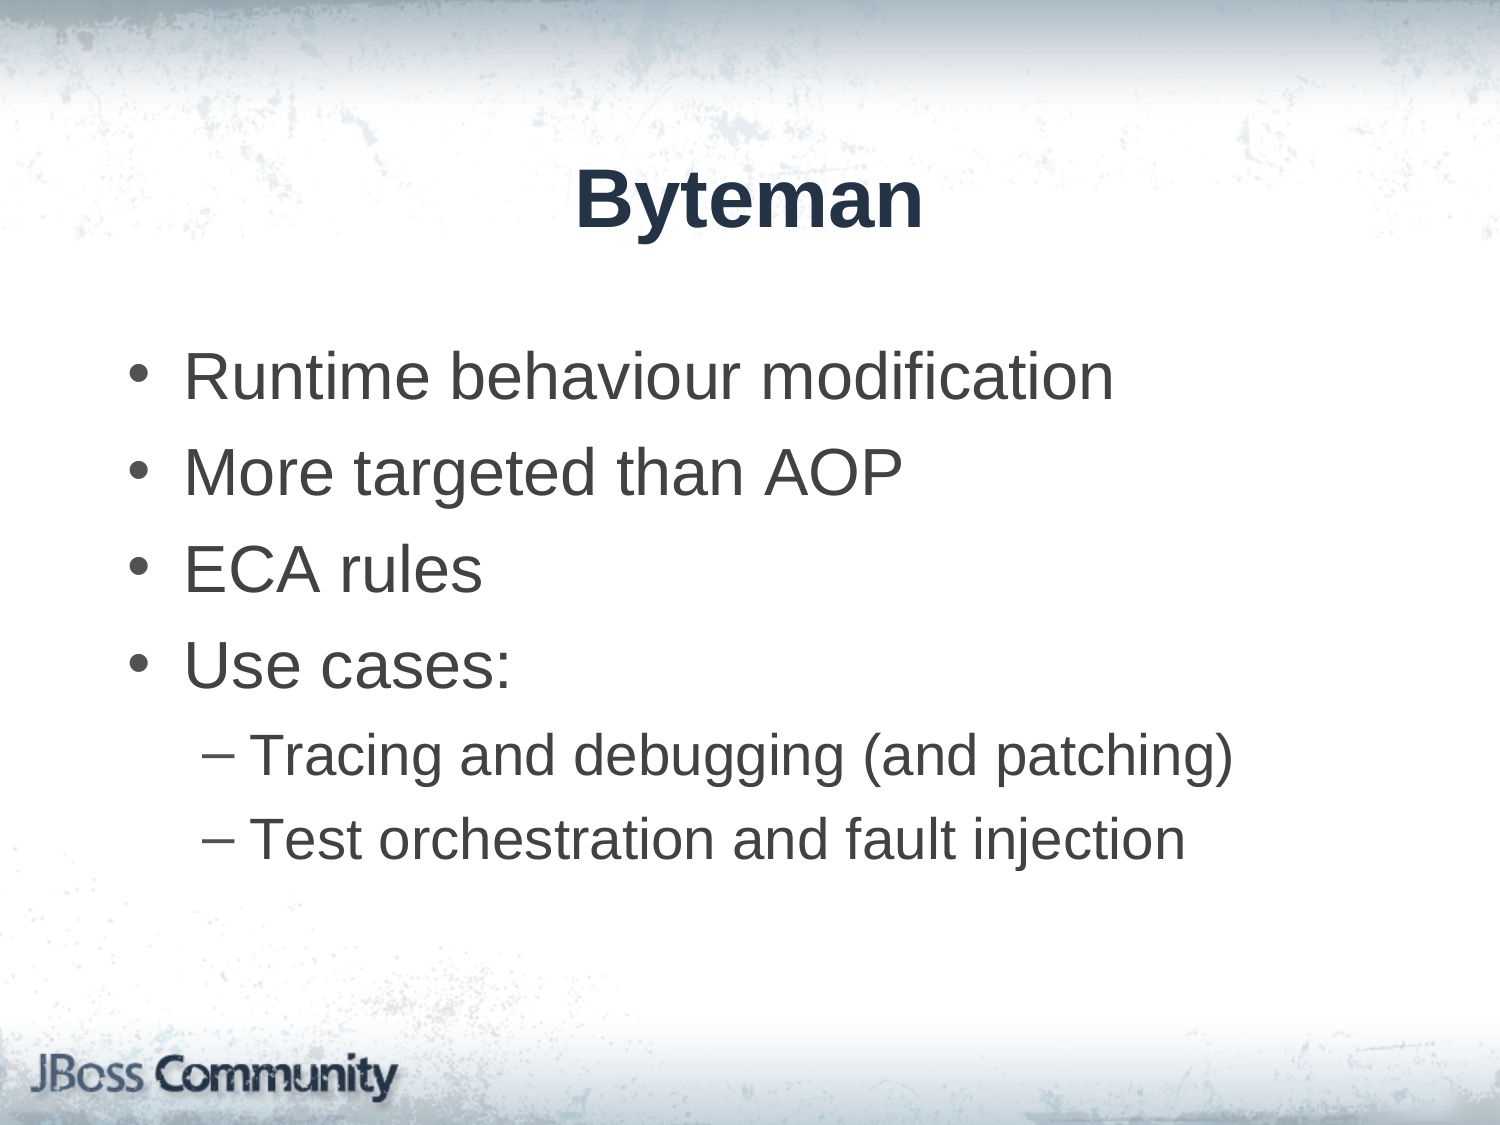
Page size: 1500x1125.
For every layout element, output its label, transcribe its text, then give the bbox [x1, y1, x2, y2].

title Byteman [112, 75, 1388, 312]
list Runtime behaviour modification More targeted than AOP ECA rules Use cases: Tracing and debugging (and patching) Test orchestration and fault injection [112, 324, 1388, 1001]
picture [0, 0, 1500, 1125]
